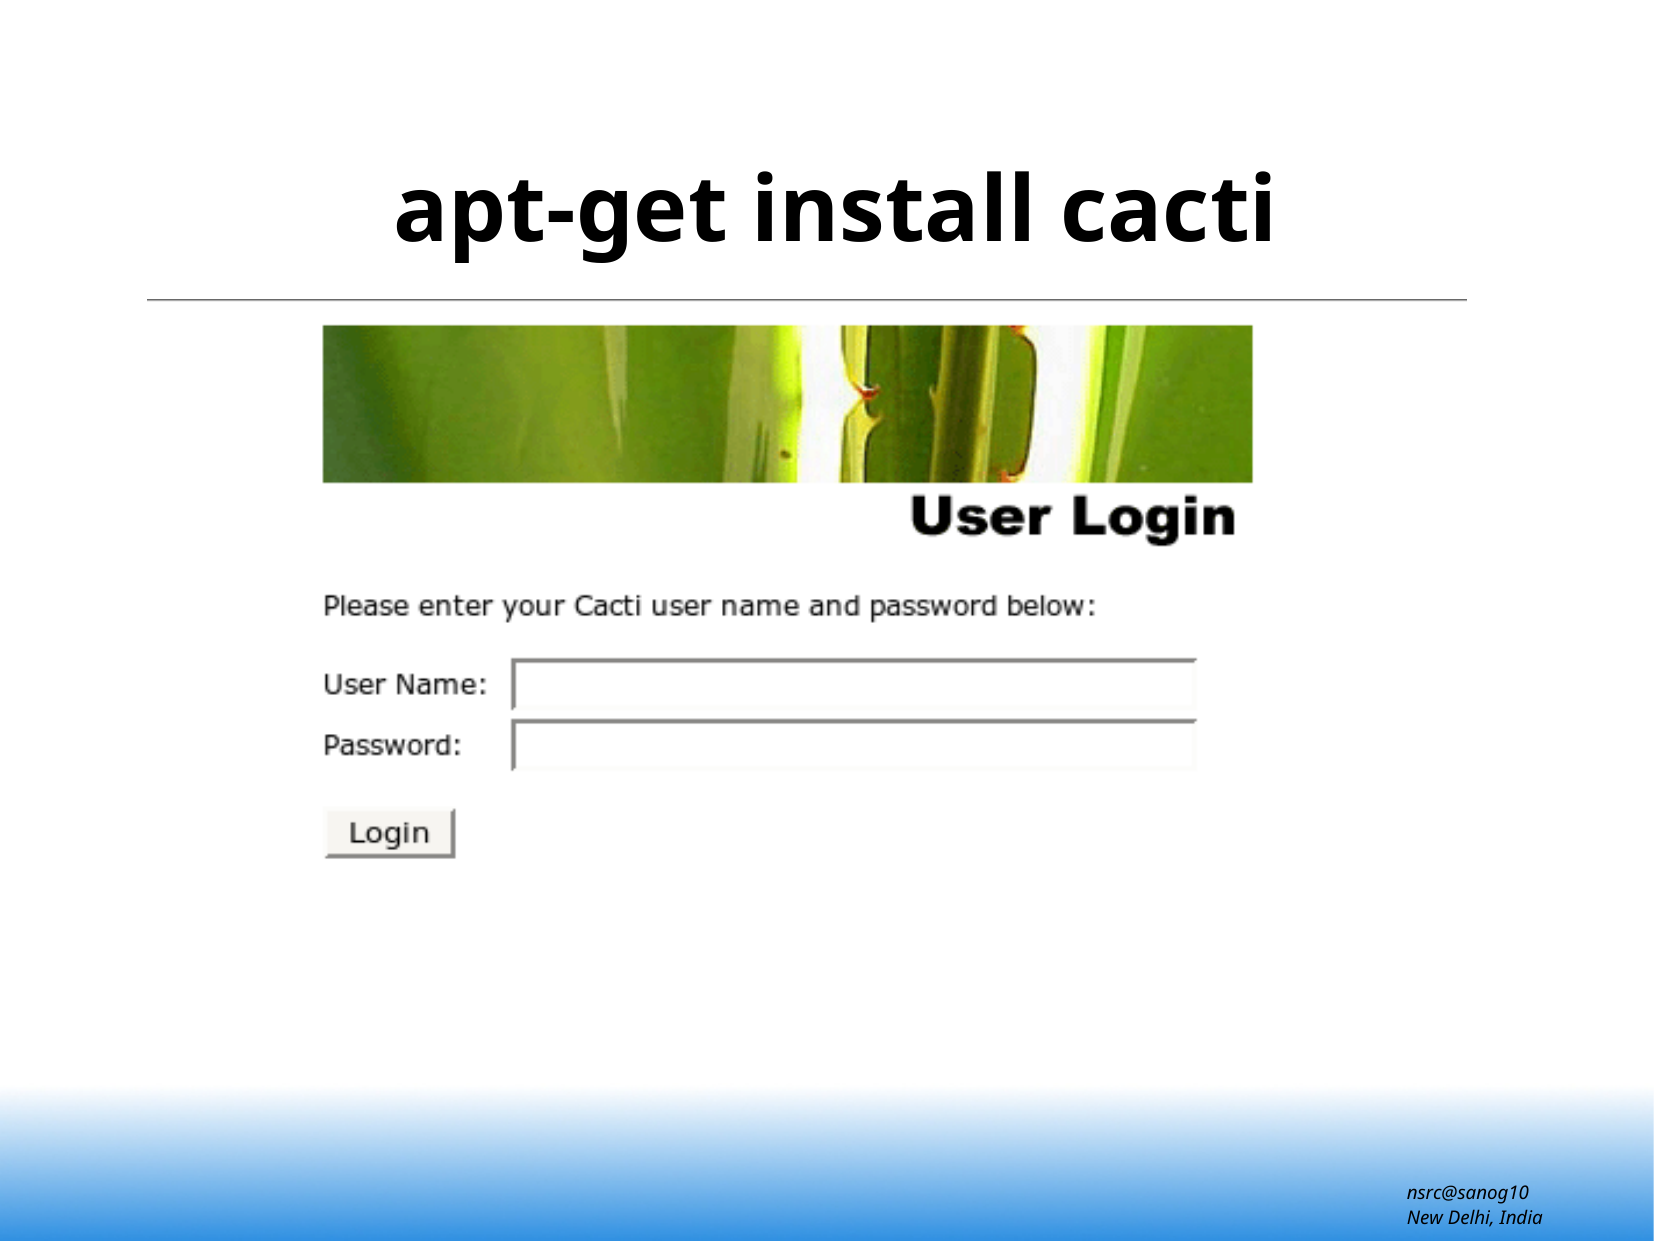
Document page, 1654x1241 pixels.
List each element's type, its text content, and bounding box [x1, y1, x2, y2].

picture [0, 1083, 1654, 1241]
picture [147, 299, 1467, 940]
title apt-get install cacti [121, 102, 1534, 310]
